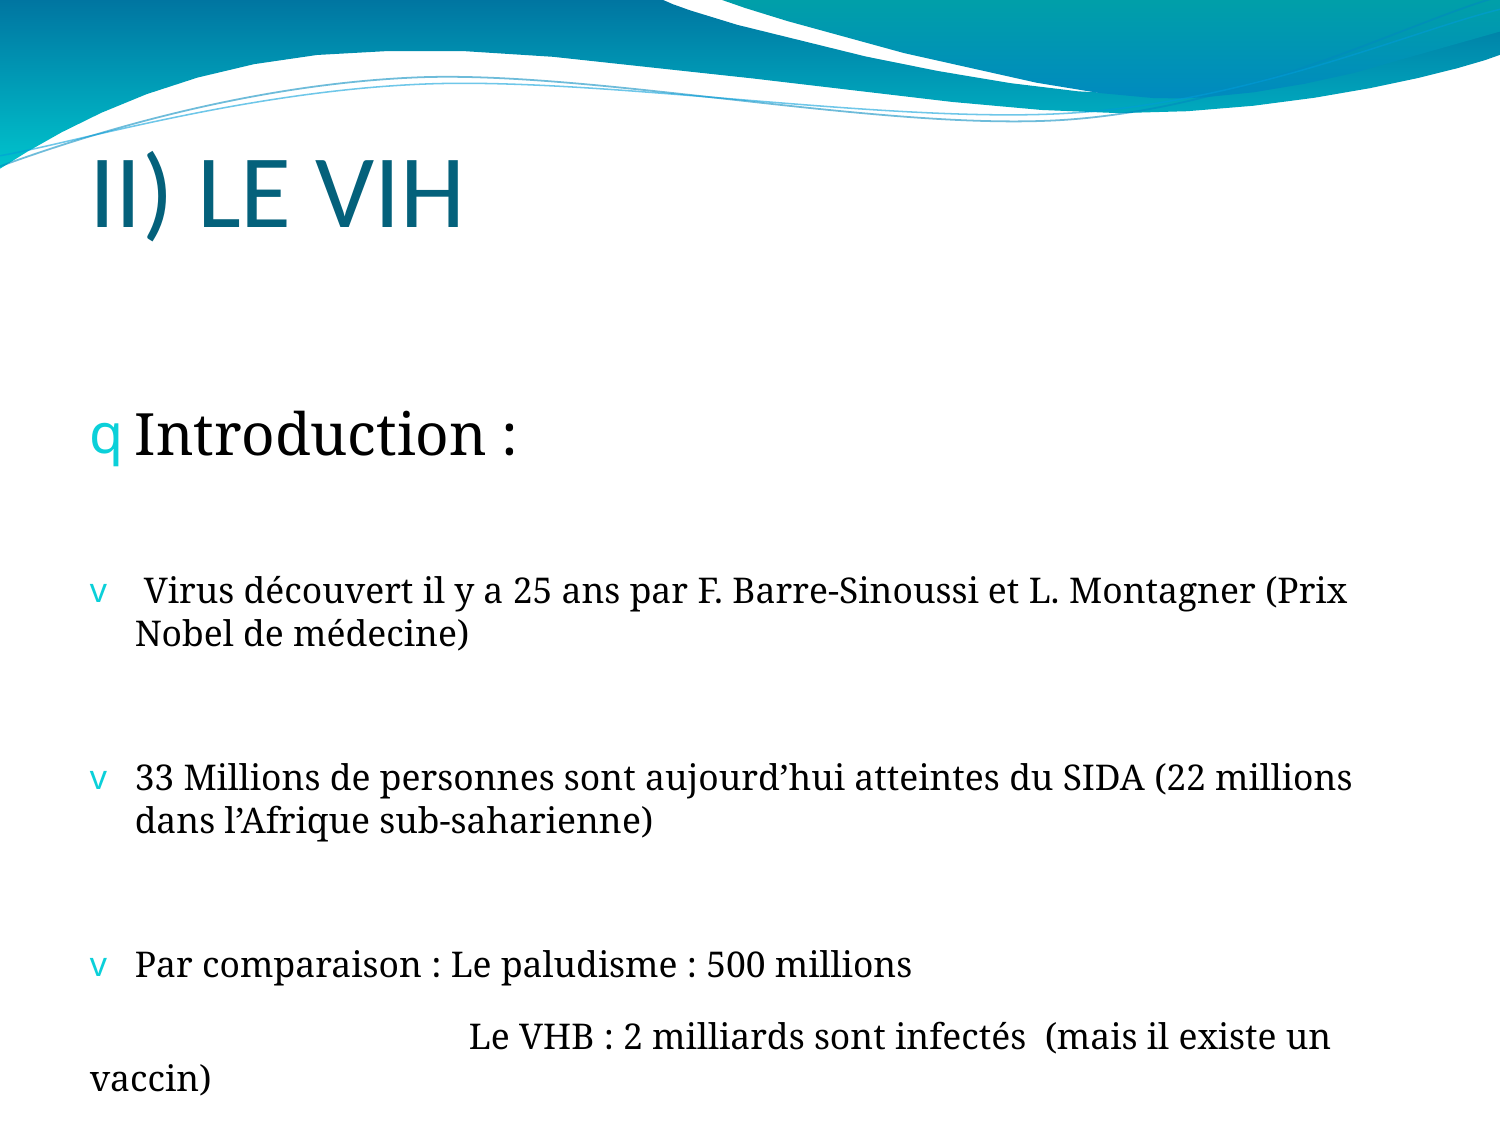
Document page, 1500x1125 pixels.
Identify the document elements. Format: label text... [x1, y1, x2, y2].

list Introduction : Virus découvert il y a 25 ans par F. Barre-Sinoussi et L. Montagner (Prix Nobel de médecine) 33 Millions de personnes sont aujourd’hui atteintes du SIDA (22 millions dans l’Afrique sub-saharienne) Par comparaison : Le paludisme : 500 millions Le VHB : 2 milliards sont infectés (mais il existe un vaccin) En France : 150 000 personnes infectées par le VIH et 1500 morts/an . [75, 317, 1425, 1038]
title II) LE VIH [75, 115, 1425, 303]
